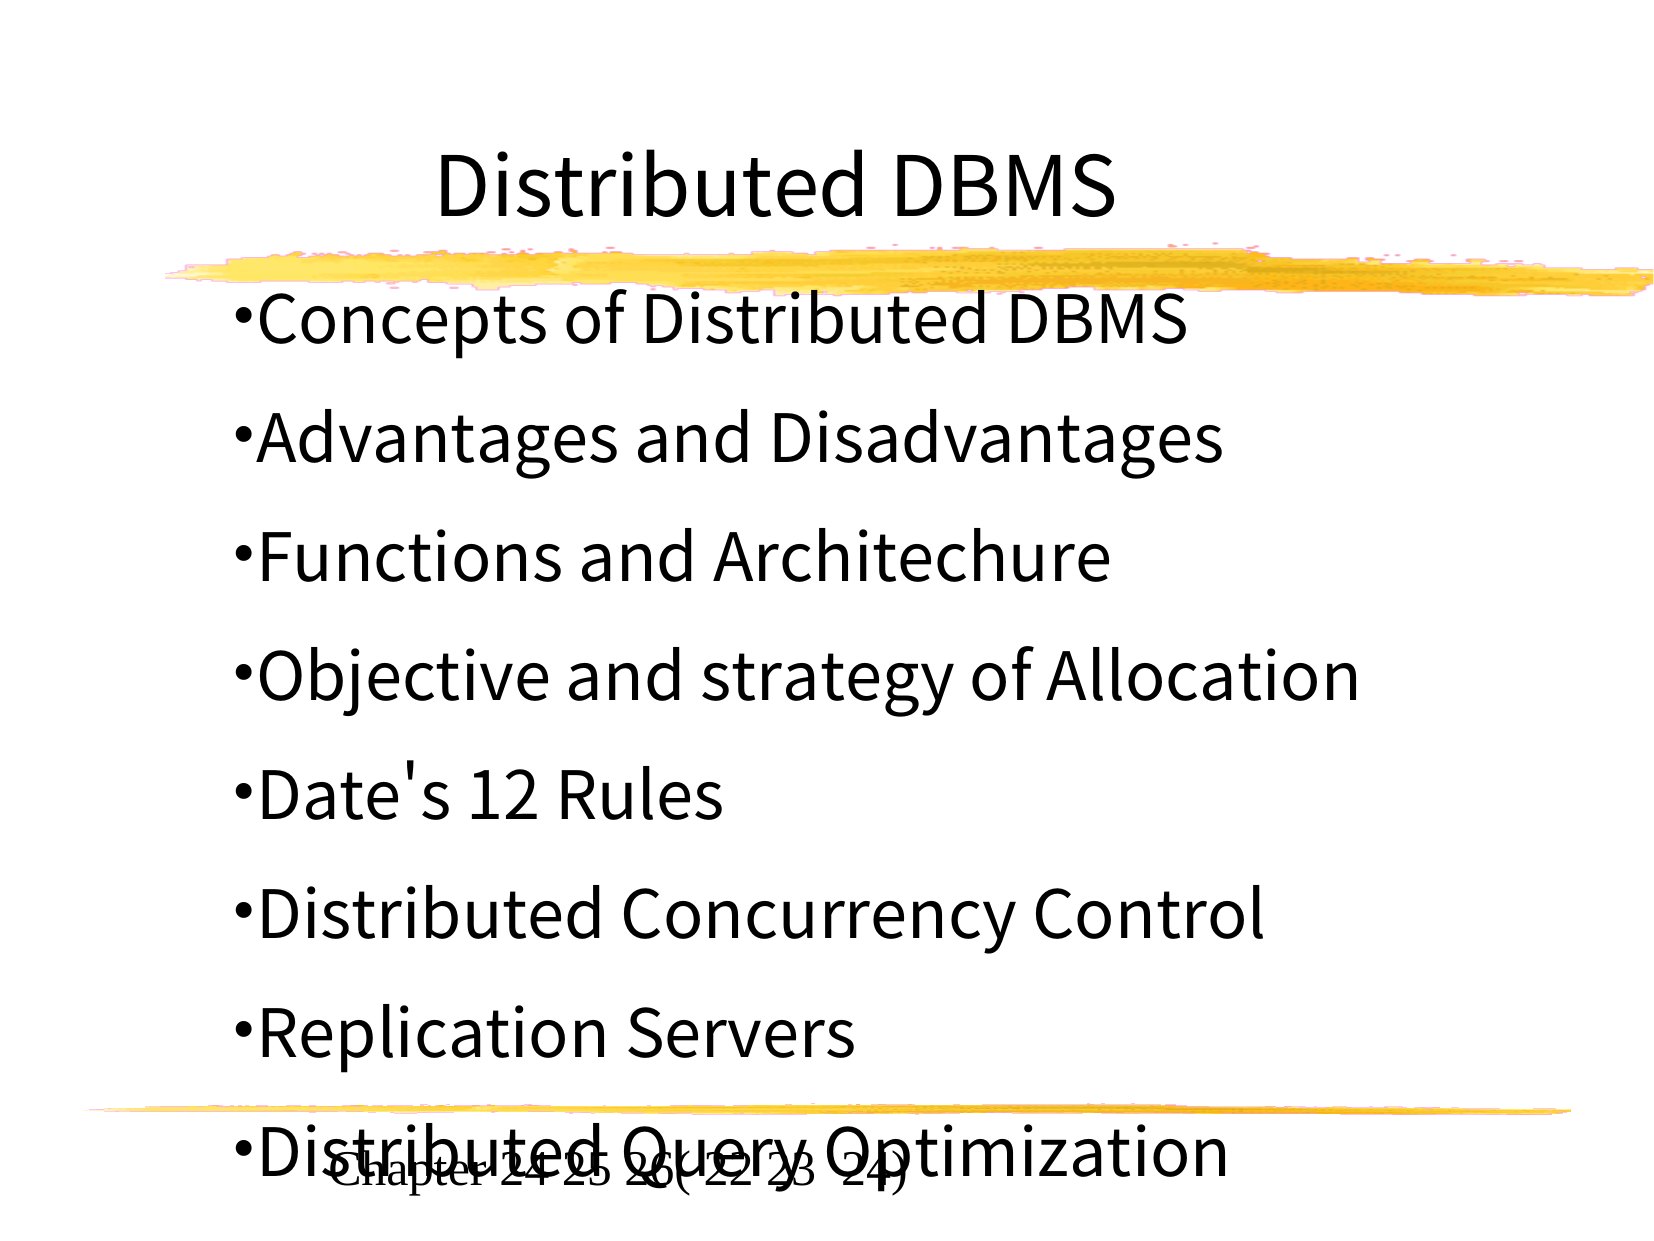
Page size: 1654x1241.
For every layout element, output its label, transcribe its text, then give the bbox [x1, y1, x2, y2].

title Distributed DBMS [73, 39, 1479, 249]
text_box Chapter 24 25 26( 22 23 24) [328, 1136, 908, 1194]
picture [82, 1102, 1571, 1117]
picture [165, 237, 1654, 308]
list Concepts of Distributed DBMS Advantages and Disadvantages Functions and Architechure Objective and strategy of Allocation Date's 12 Rules Distributed Concurrency Control Replication Servers Distributed Query Optimization Mobile Database [217, 250, 1564, 1060]
